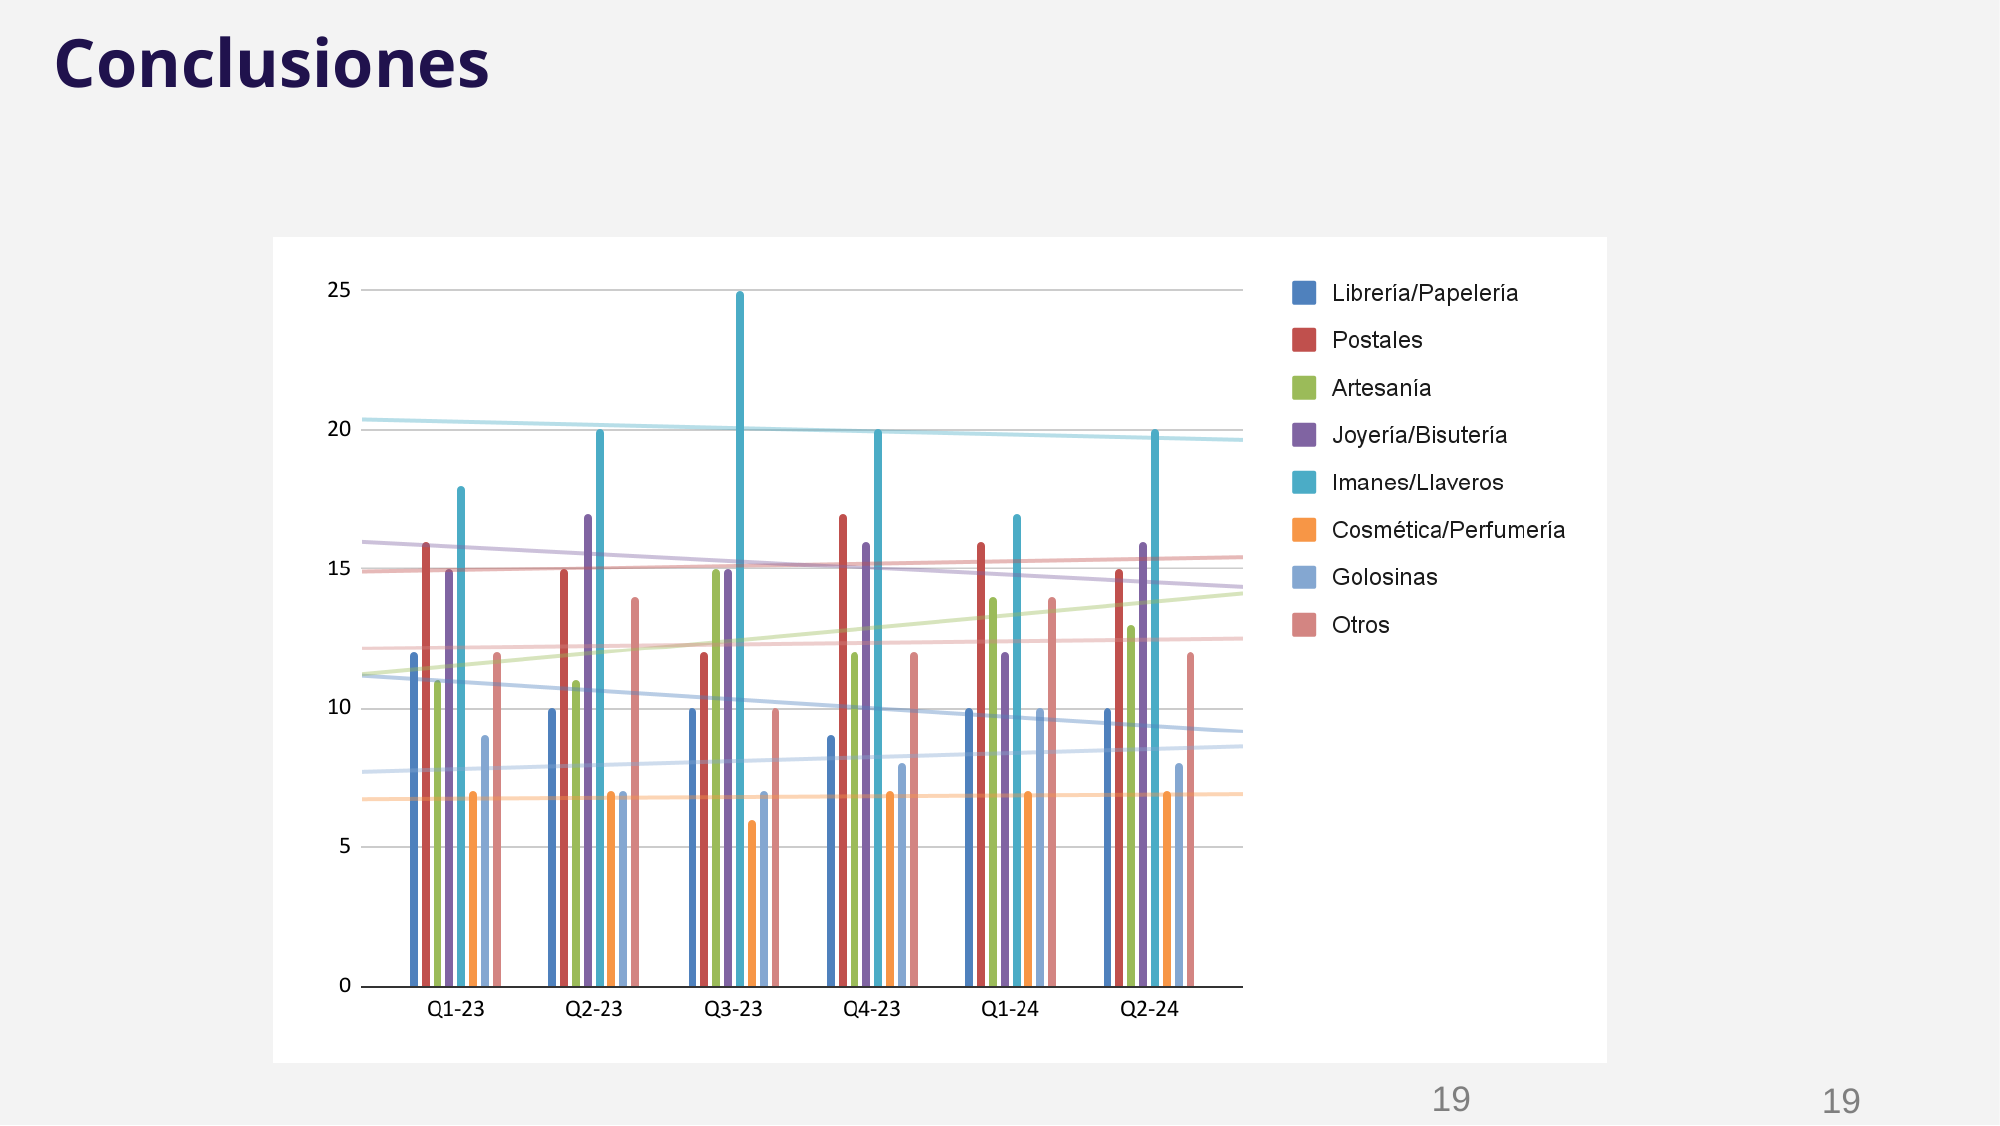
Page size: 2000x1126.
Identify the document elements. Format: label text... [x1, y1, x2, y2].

text_box <number> [1413, 1067, 1881, 1126]
picture [273, 237, 1607, 1063]
text_box Conclusiones [53, 0, 1946, 124]
